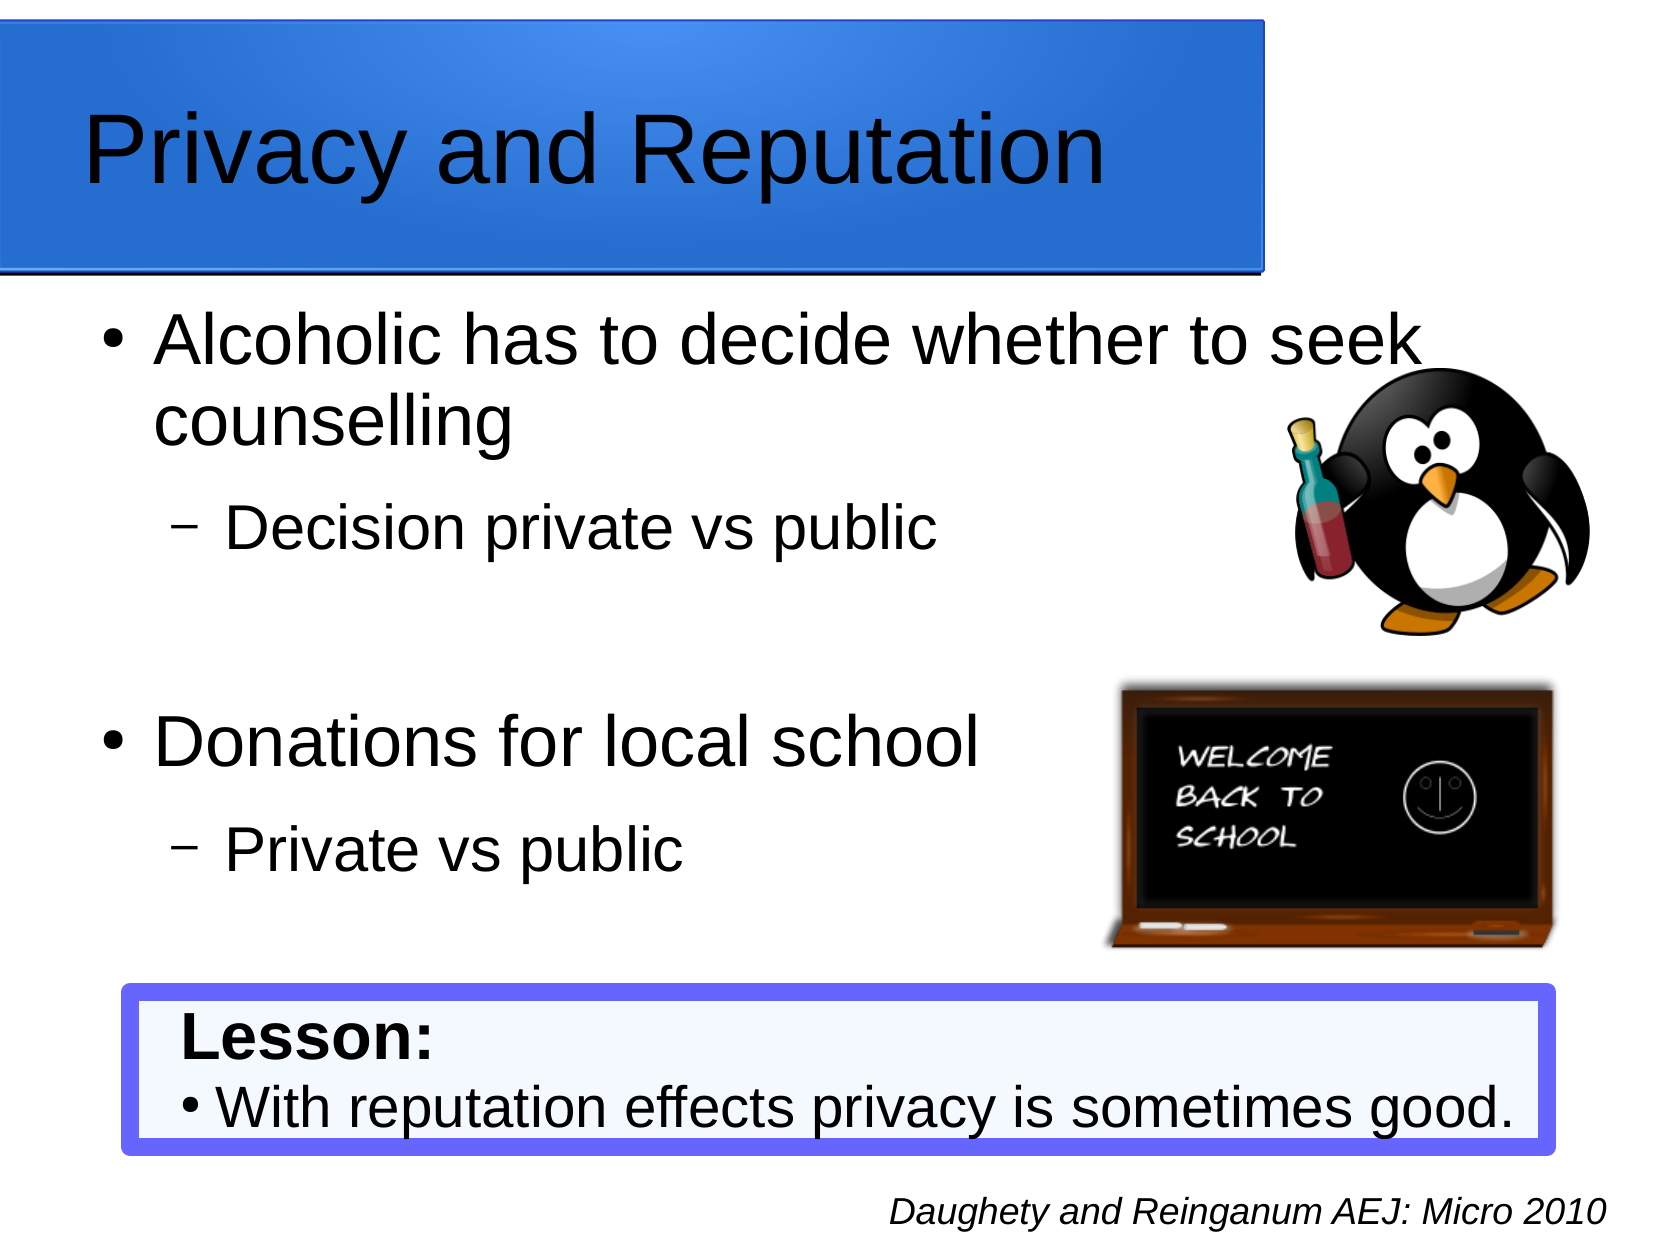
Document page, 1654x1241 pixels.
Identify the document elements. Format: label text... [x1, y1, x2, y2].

list Alcoholic has to decide whether to seek counselling Decision private vs public Donations for local school Private vs public [82, 299, 1571, 1019]
text_box Daughety and Reinganum AEJ: Micro 2010 [874, 1183, 1630, 1241]
title Privacy and Reputation [82, 47, 1235, 252]
picture [1098, 675, 1568, 957]
picture [1287, 368, 1590, 636]
text_box Lesson: With reputation effects privacy is sometimes good. [129, 992, 1548, 1147]
